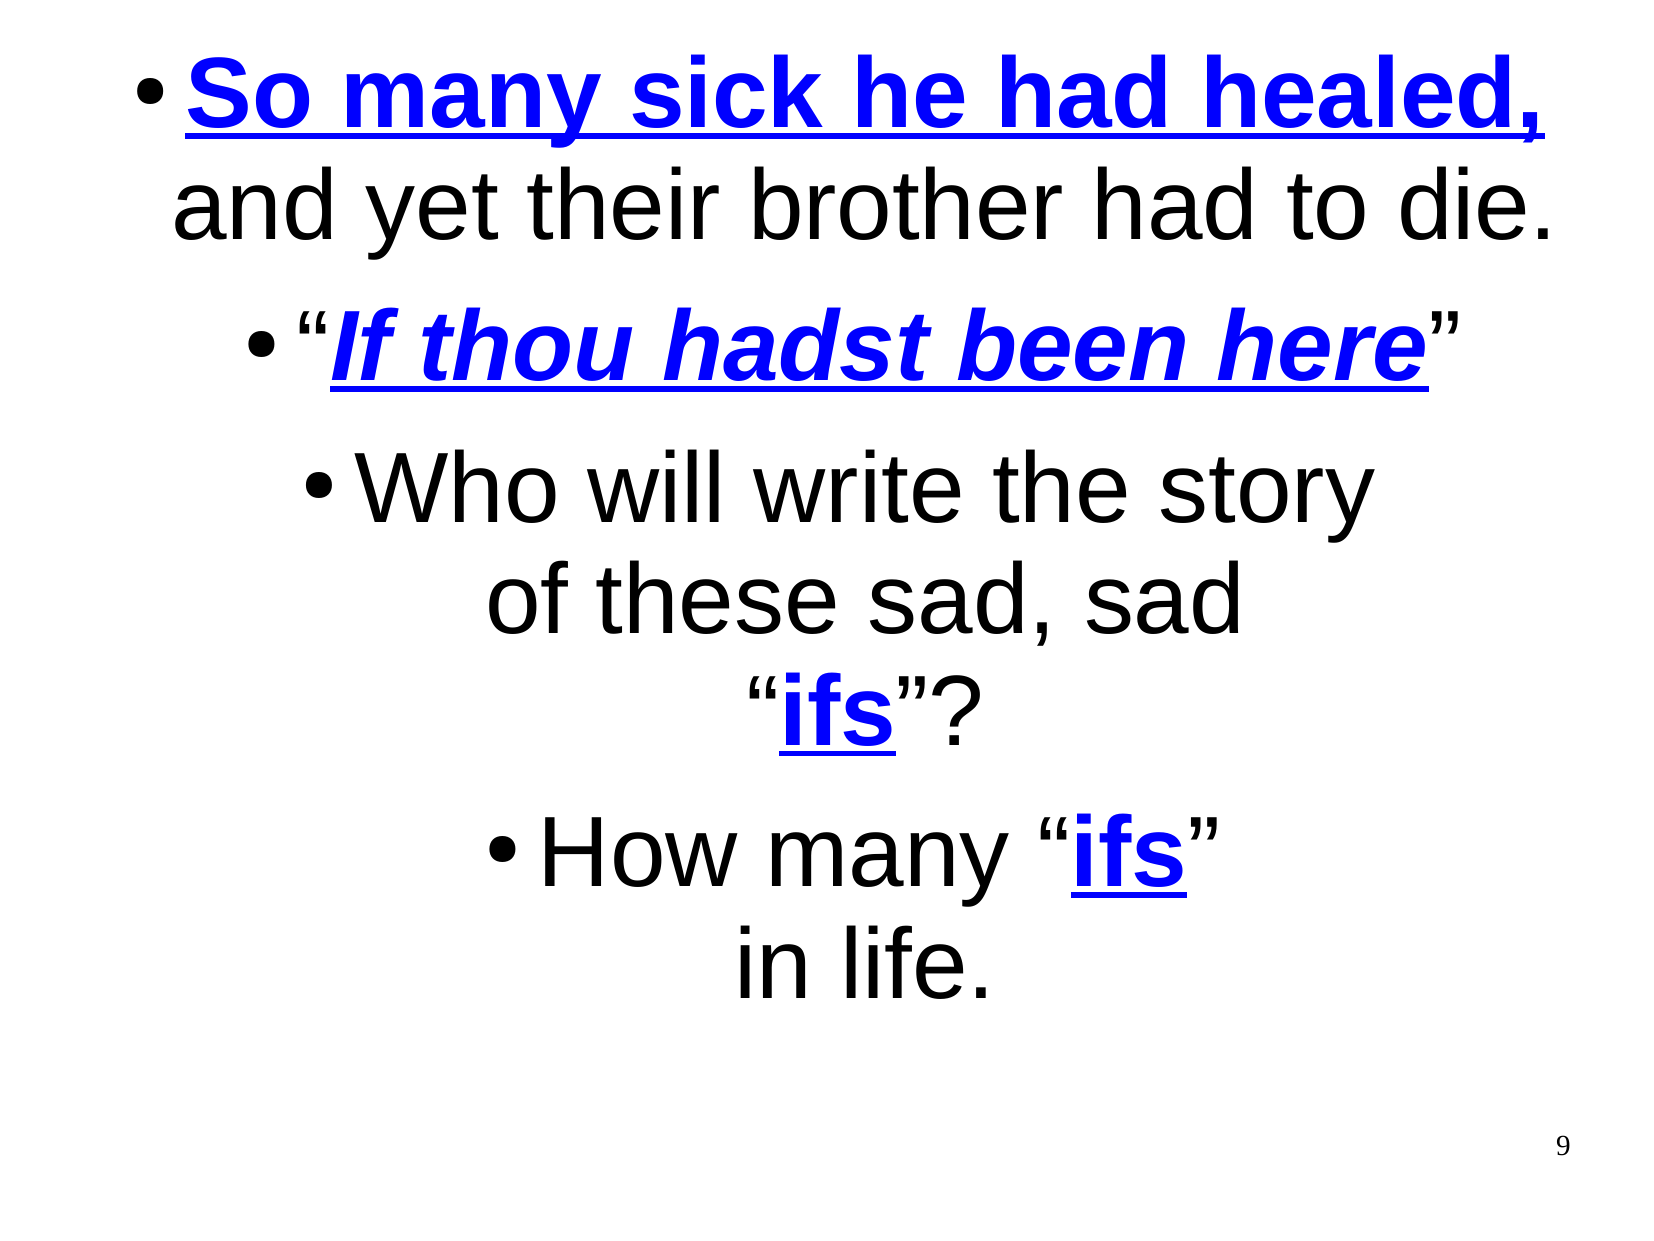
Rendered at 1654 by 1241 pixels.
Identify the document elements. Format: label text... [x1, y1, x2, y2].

list So many sick he had healed, and yet their brother had to die. “If thou hadst been here” Who will write the story of these sad, sad “ifs”? How many “ifs” in life. [37, 37, 1651, 1201]
